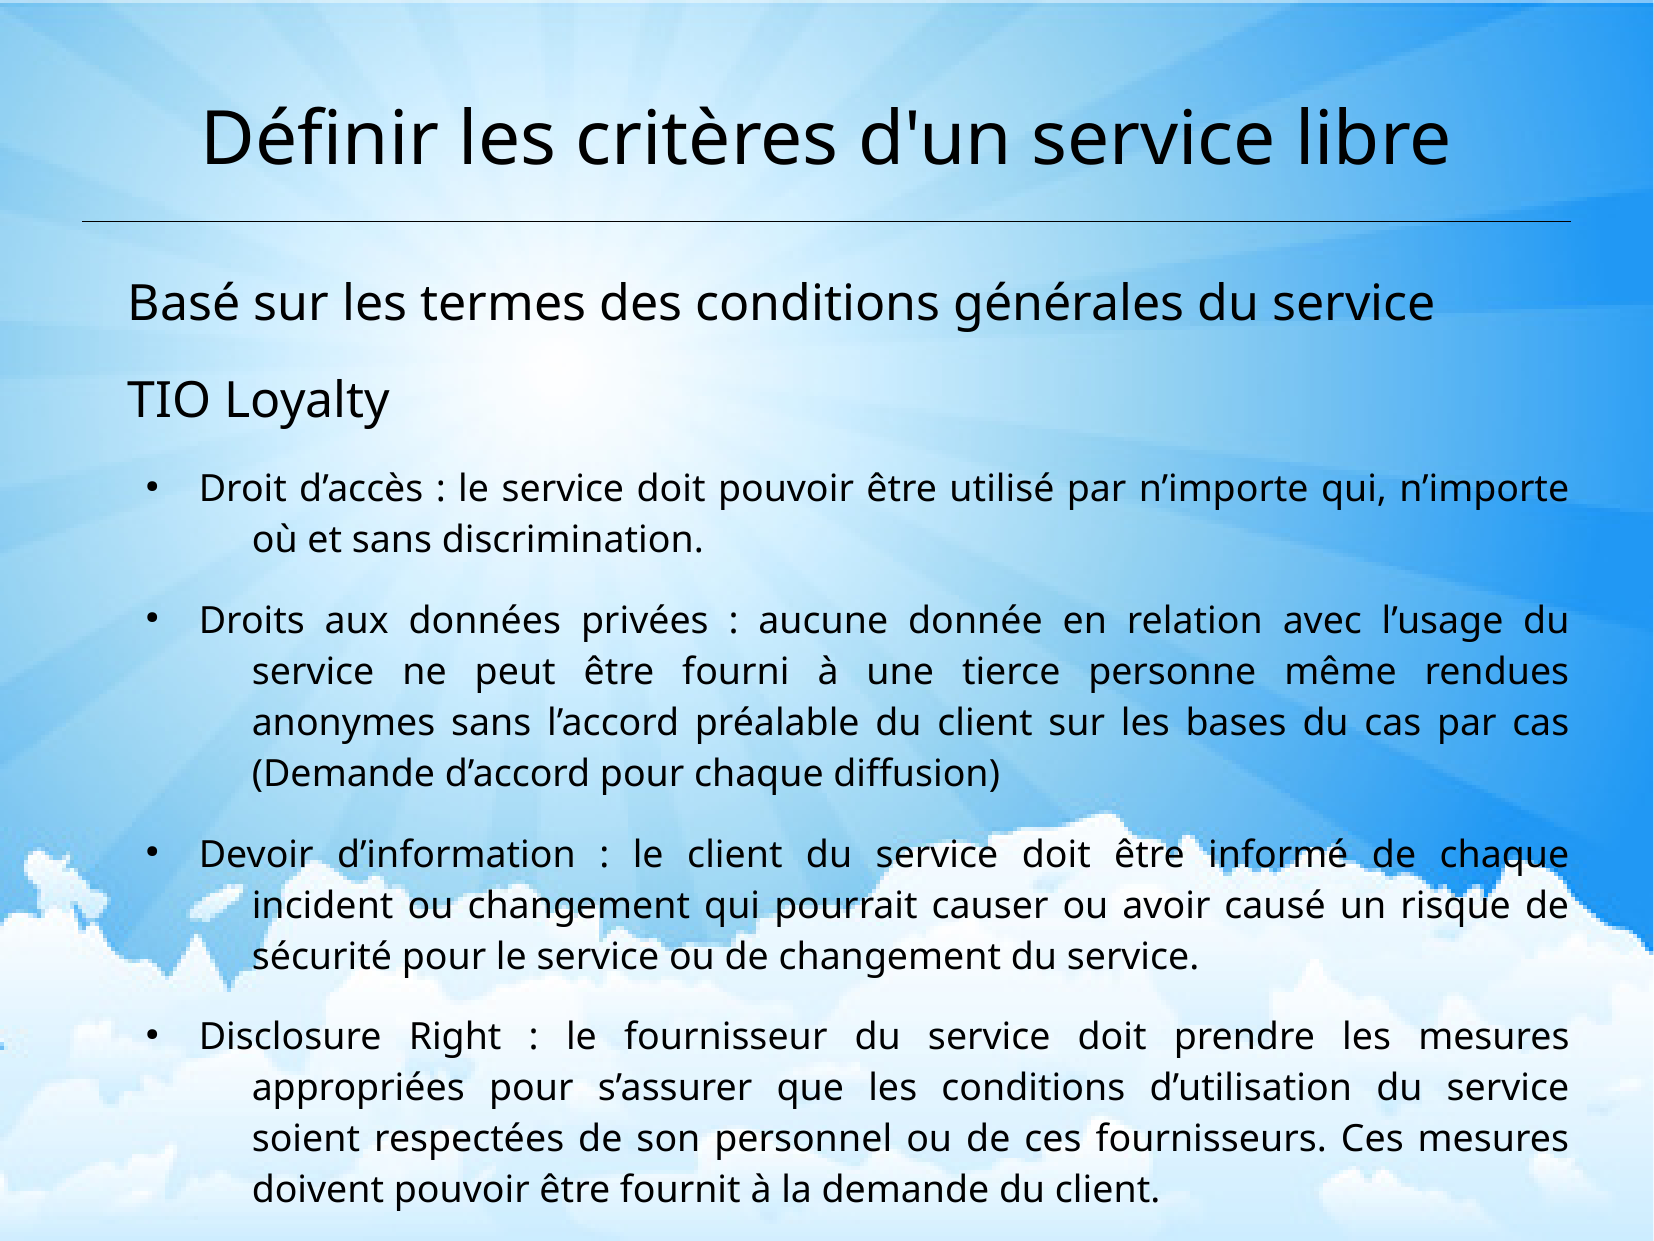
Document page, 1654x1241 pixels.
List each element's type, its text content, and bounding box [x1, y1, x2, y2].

title Définir les critères d'un service libre [82, 51, 1571, 219]
picture [0, 0, 1654, 1241]
list Basé sur les termes des conditions générales du service TIO Loyalty Droit d’accès : le service doit pouvoir être utilisé par n’importe qui, n’importe où et sans discrimination. Droits aux données privées : aucune donnée en relation avec l’usage du service ne peut être fourni à une tierce personne même rendues anonymes sans l’accord préalable du client sur les bases du cas par cas (Demande d’accord pour chaque diffusion) Devoir d’information : le client du service doit être informé de chaque incident ou changement qui pourrait causer ou avoir causé un risque de sécurité pour le service ou de changement du service. Disclosure Right : le fournisseur du service doit prendre les mesures appropriées pour s’assurer que les conditions d’utilisation du service soient respectées de son personnel ou de ces fournisseurs. Ces mesures doivent pouvoir être fournit à la demande du client. Source : FFI (Foundation for a Free Information Infrastructure ) [110, 266, 1571, 1176]
